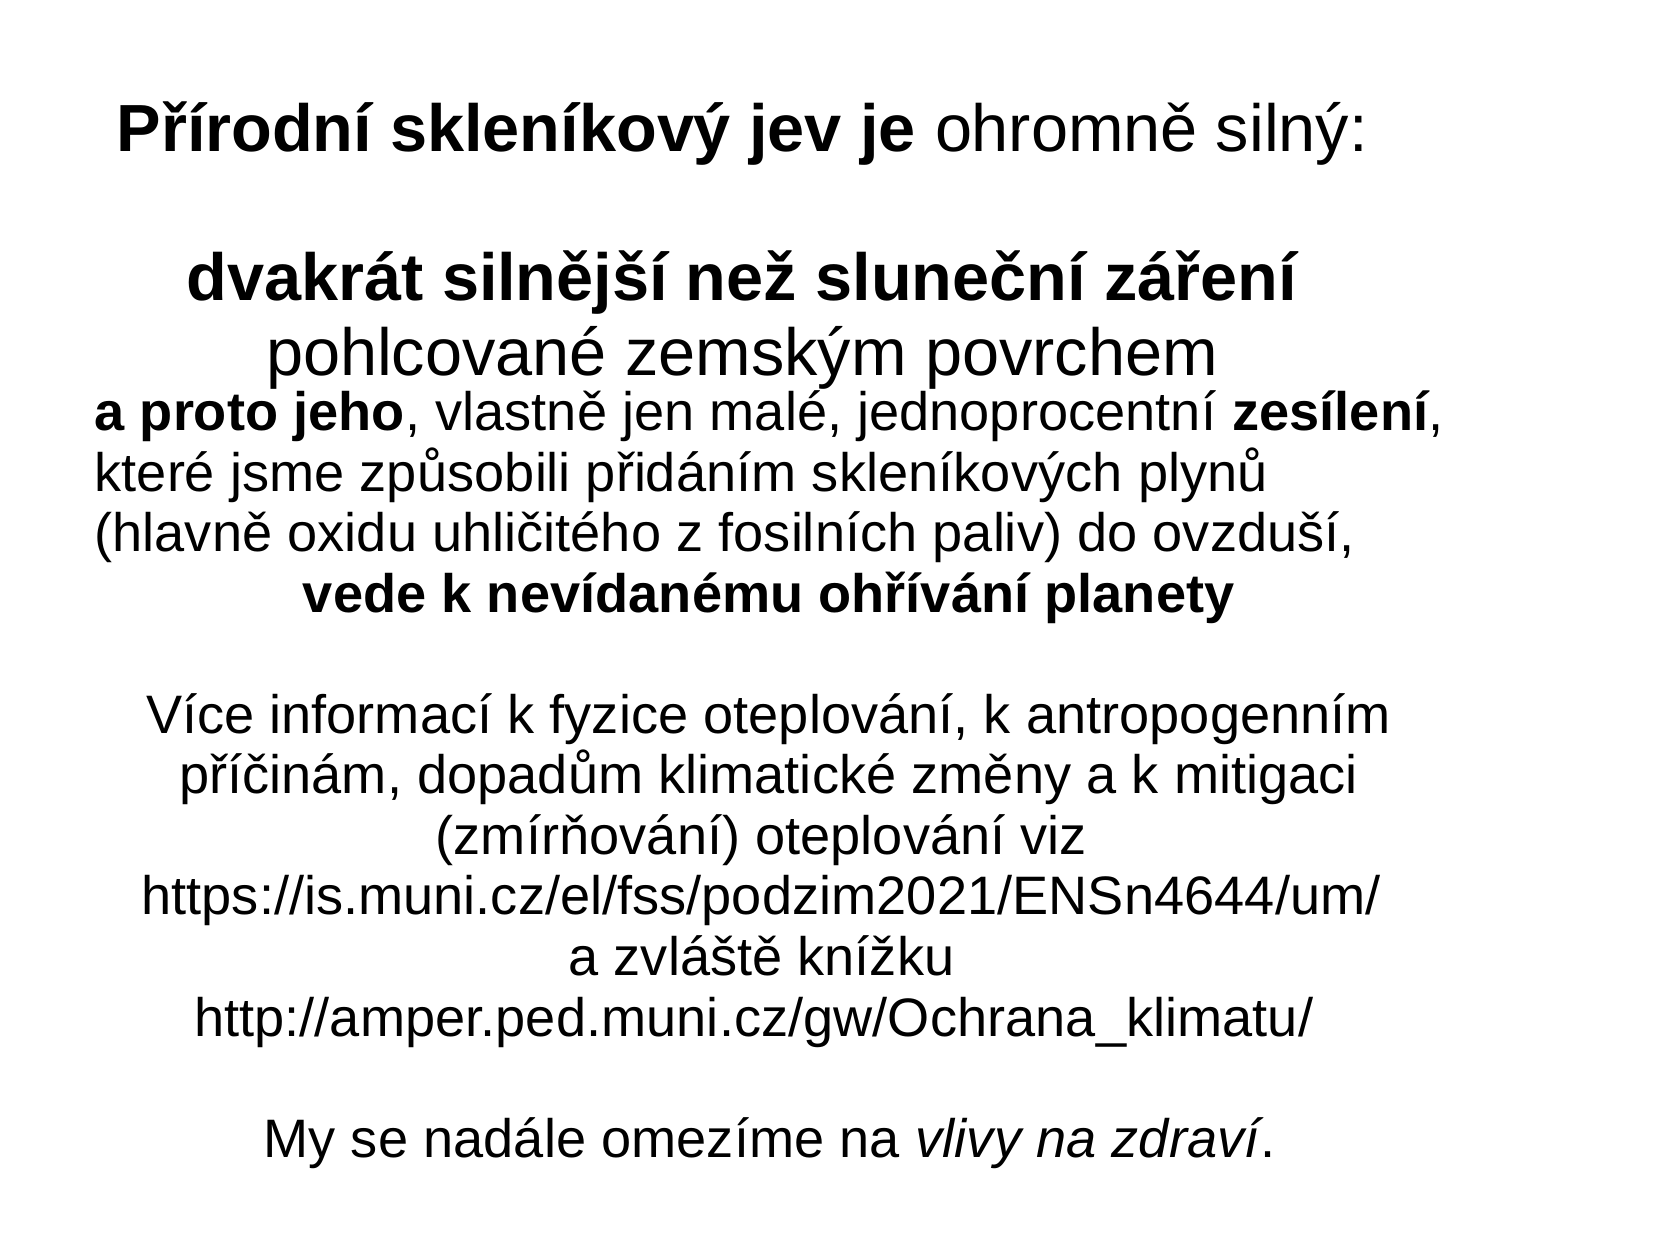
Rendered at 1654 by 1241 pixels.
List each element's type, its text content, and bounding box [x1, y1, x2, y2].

subtitle a proto jeho, vlastně jen malé, jednoprocentní zesílení, které jsme způsobili přidáním skleníkových plynů (hlavně oxidu uhličitého z fosilních paliv) do ovzduší, vede k nevídanému ohřívání planety Více informací k fyzice oteplování, k antropogenním příčinám, dopadům klimatické změny a k mitigaci (zmírňování) oteplování viz https://is.muni.cz/el/fss/podzim2021/ENSn4644/um/ a zvláště knížku http://amper.ped.muni.cz/gw/Ochrana_klimatu/ My se nadále omezíme na vlivy na zdraví. [94, 381, 1445, 1230]
title Přírodní skleníkový jev je ohromně silný: dvakrát silnější než sluneční záření pohlcované zemským povrchem [67, 90, 1418, 390]
